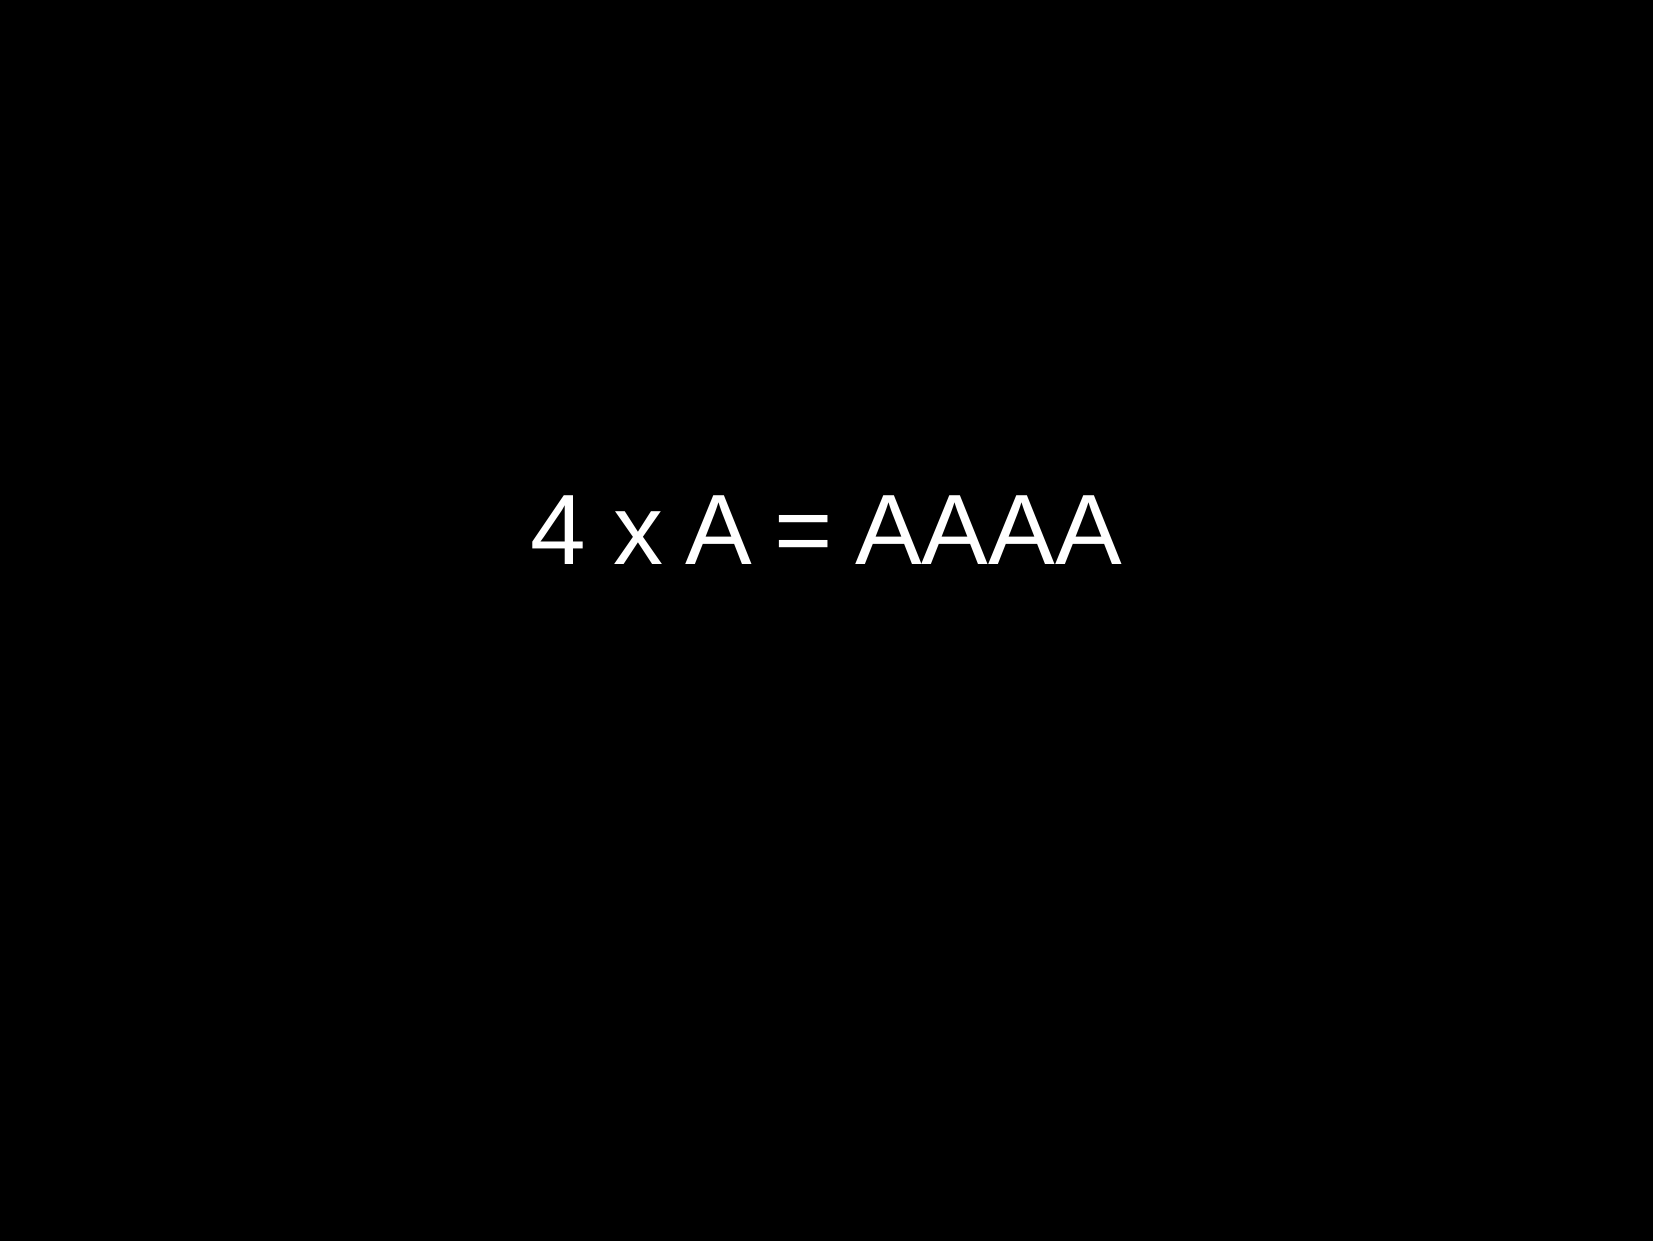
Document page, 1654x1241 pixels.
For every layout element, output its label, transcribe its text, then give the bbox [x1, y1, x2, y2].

subtitle 4 x A = AAAA [82, 49, 1571, 1010]
